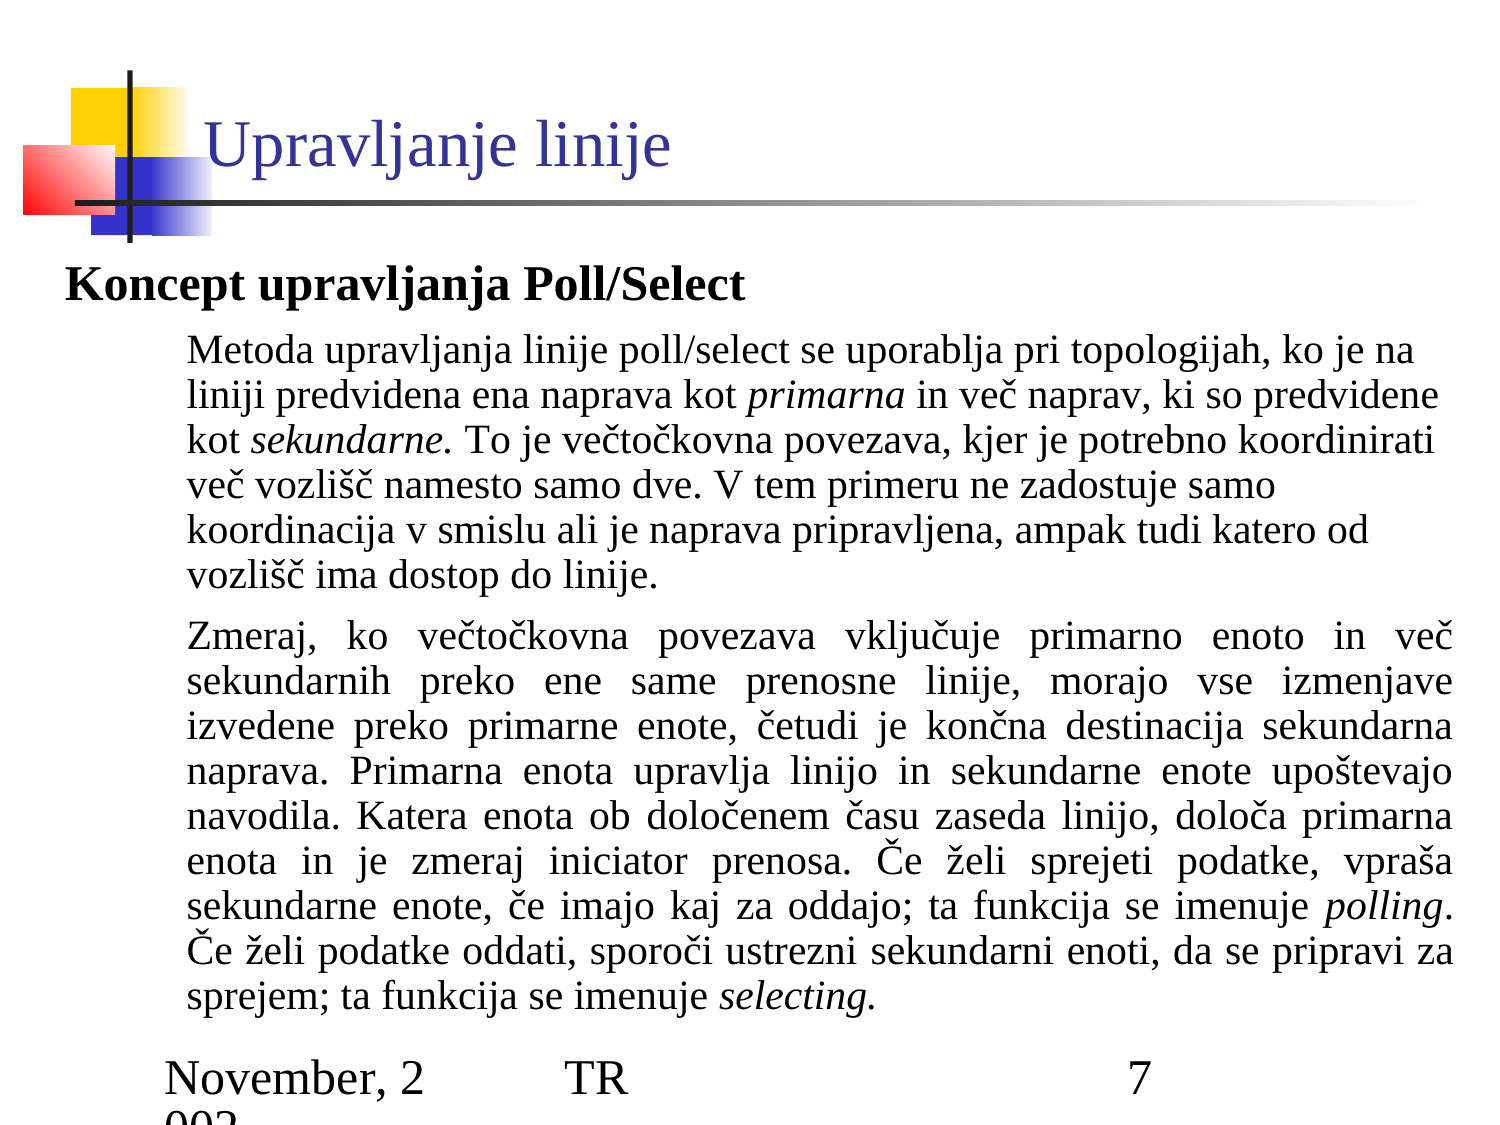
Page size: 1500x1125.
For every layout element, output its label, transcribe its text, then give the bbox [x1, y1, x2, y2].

list Koncept upravljanja Poll/Select Metoda upravljanja linije poll/select se uporablja pri topologijah, ko je na liniji predvidena ena naprava kot primarna in več naprav, ki so predvidene kot sekundarne. To je večtočkovna povezava, kjer je potrebno koordinirati več vozlišč namesto samo dve. V tem primeru ne zadostuje samo koordinacija v smislu ali je naprava pripravljena, ampak tudi katero od vozlišč ima dostop do linije. Zmeraj, ko večtočkovna povezava vključuje primarno enoto in več sekundarnih preko ene same prenosne linije, morajo vse izmenjave izvedene preko primarne enote, četudi je končna destinacija sekundarna naprava. Primarna enota upravlja linijo in sekundarne enote upoštevajo navodila. Katera enota ob določenem času zaseda linijo, določa primarna enota in je zmeraj iniciator prenosa. Če želi sprejeti podatke, vpraša sekundarne enote, če imajo kaj za oddajo; ta funkcija se imenuje polling. Če želi podatke oddati, sporoči ustrezni sekundarni enoti, da se pripravi za sprejem; ta funkcija se imenuje selecting. [50, 249, 1469, 1087]
title Upravljanje linije [188, 92, 1468, 188]
